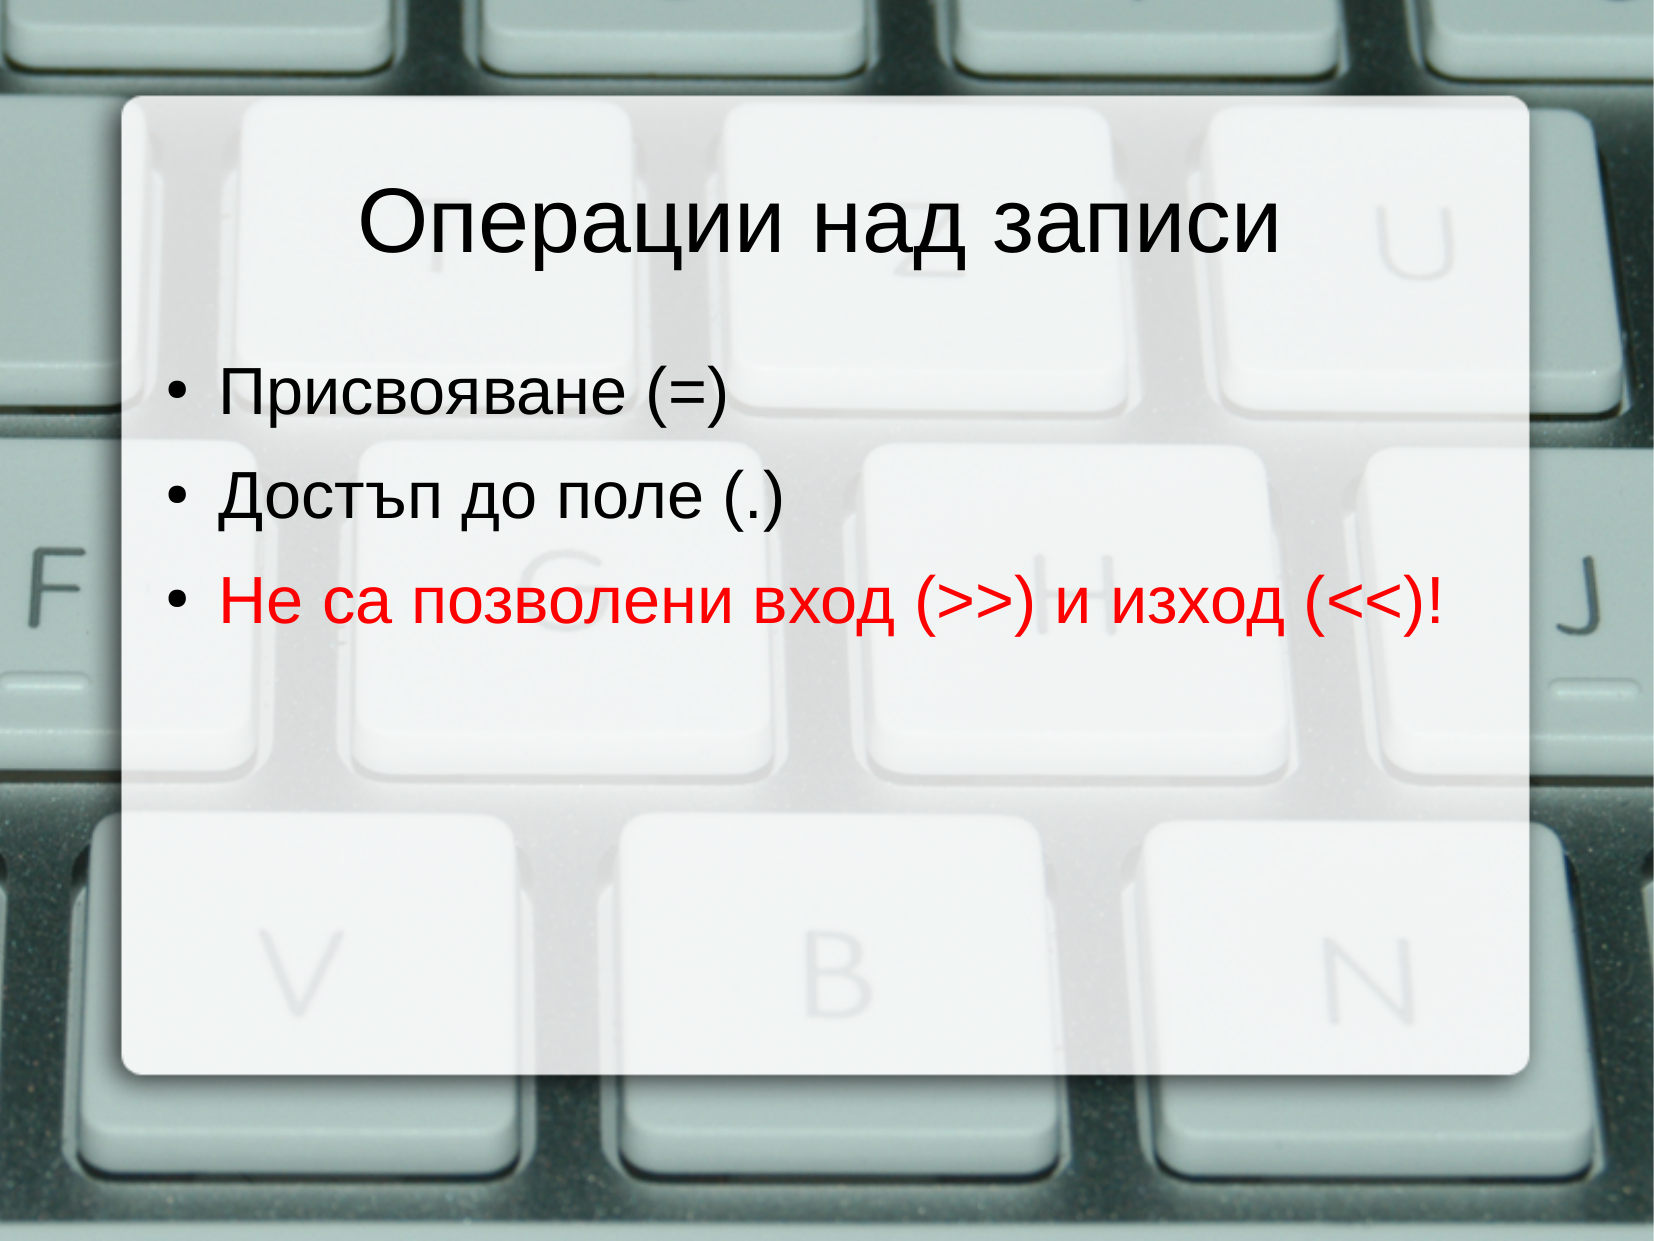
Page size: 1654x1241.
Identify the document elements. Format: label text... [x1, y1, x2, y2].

list Присвояване (=) Достъп до поле (.) Не са позволени вход (>>) и изход (<<)! [147, 354, 1506, 1074]
title Операции над записи [135, 117, 1506, 325]
picture [0, 0, 1654, 1241]
